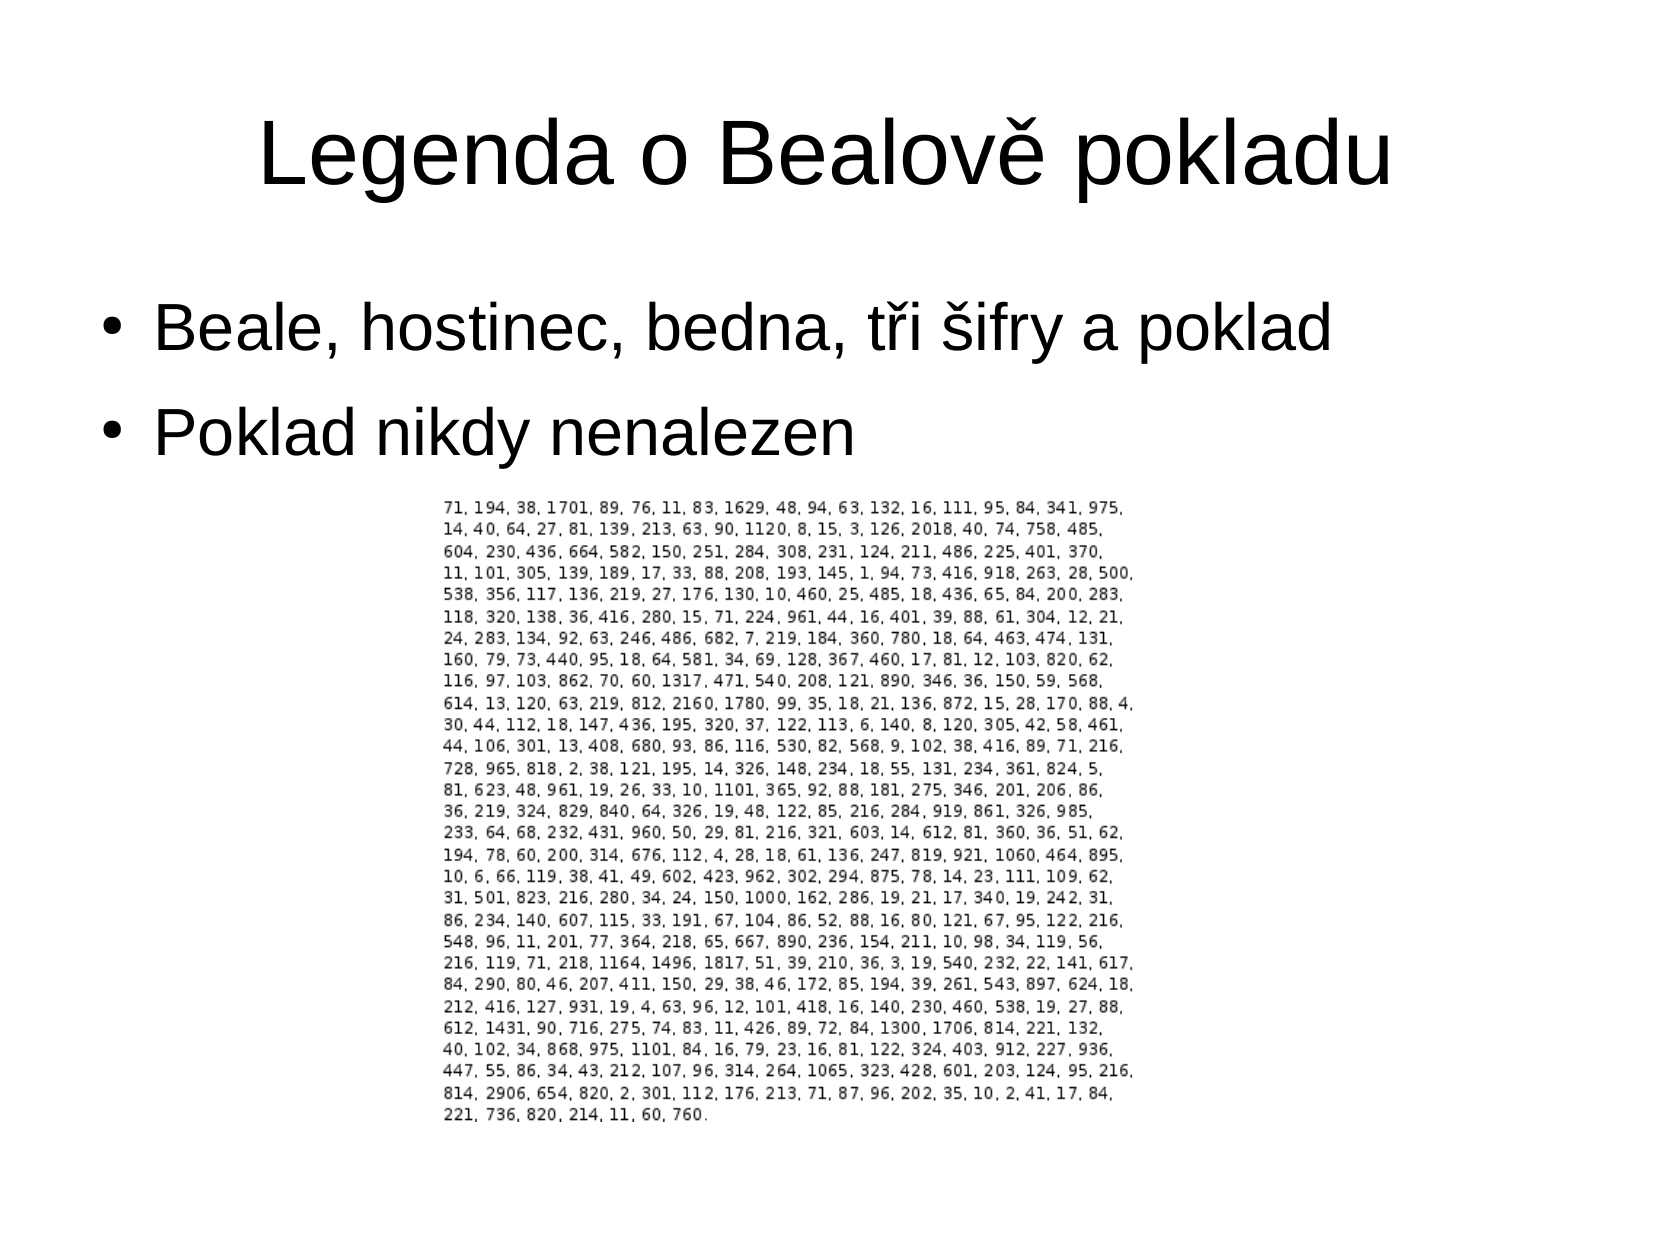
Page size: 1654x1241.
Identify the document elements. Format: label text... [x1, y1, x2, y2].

list Beale, hostinec, bedna, tři šifry a poklad Poklad nikdy nenalezen [82, 290, 1571, 1094]
picture [442, 497, 1170, 1123]
title Legenda o Bealově pokladu [82, 56, 1571, 250]
